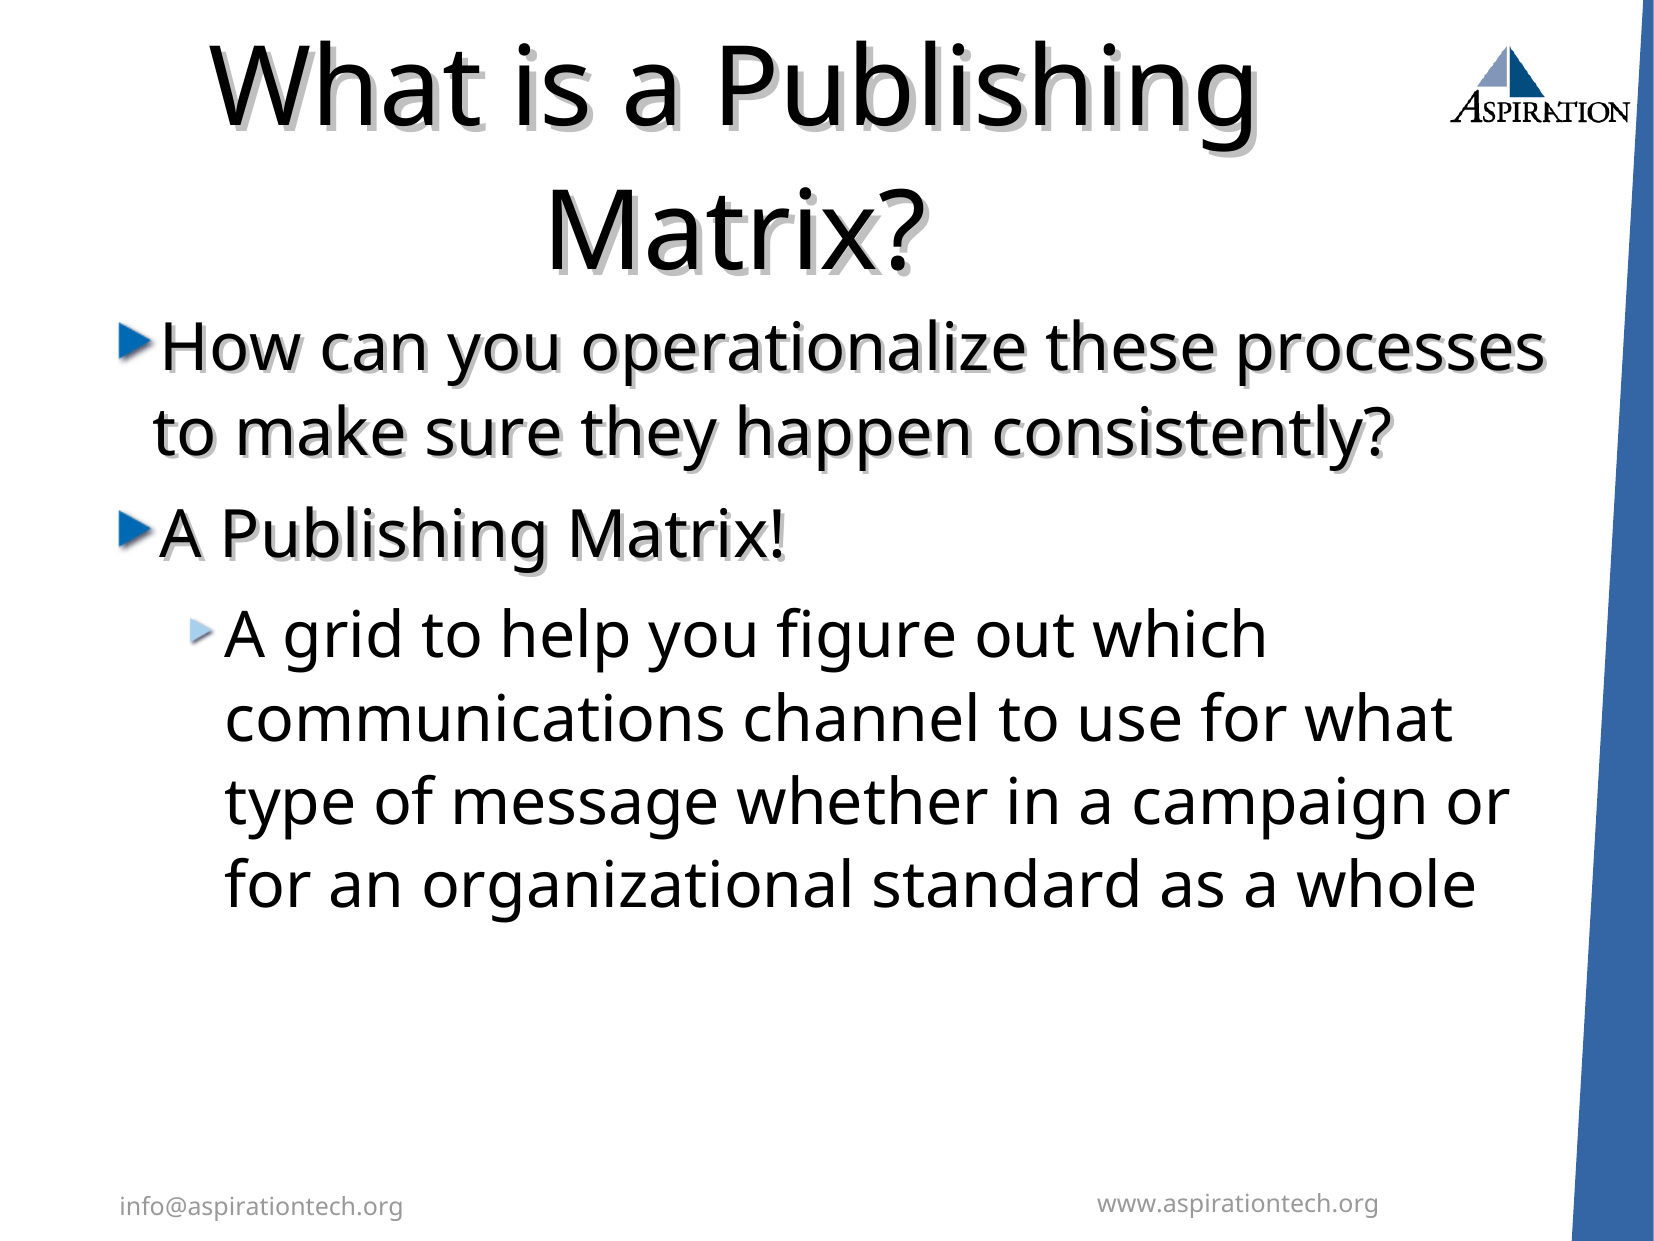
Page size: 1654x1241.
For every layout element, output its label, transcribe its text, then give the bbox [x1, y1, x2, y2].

list How can you operationalize these processes to make sure they happen consistently? A Publishing Matrix! A grid to help you figure out which communications channel to use for what type of message whether in a campaign or for an organizational standard as a whole [54, 298, 1595, 1019]
picture [1450, 46, 1631, 132]
title What is a Publishing Matrix? [54, 3, 1415, 292]
